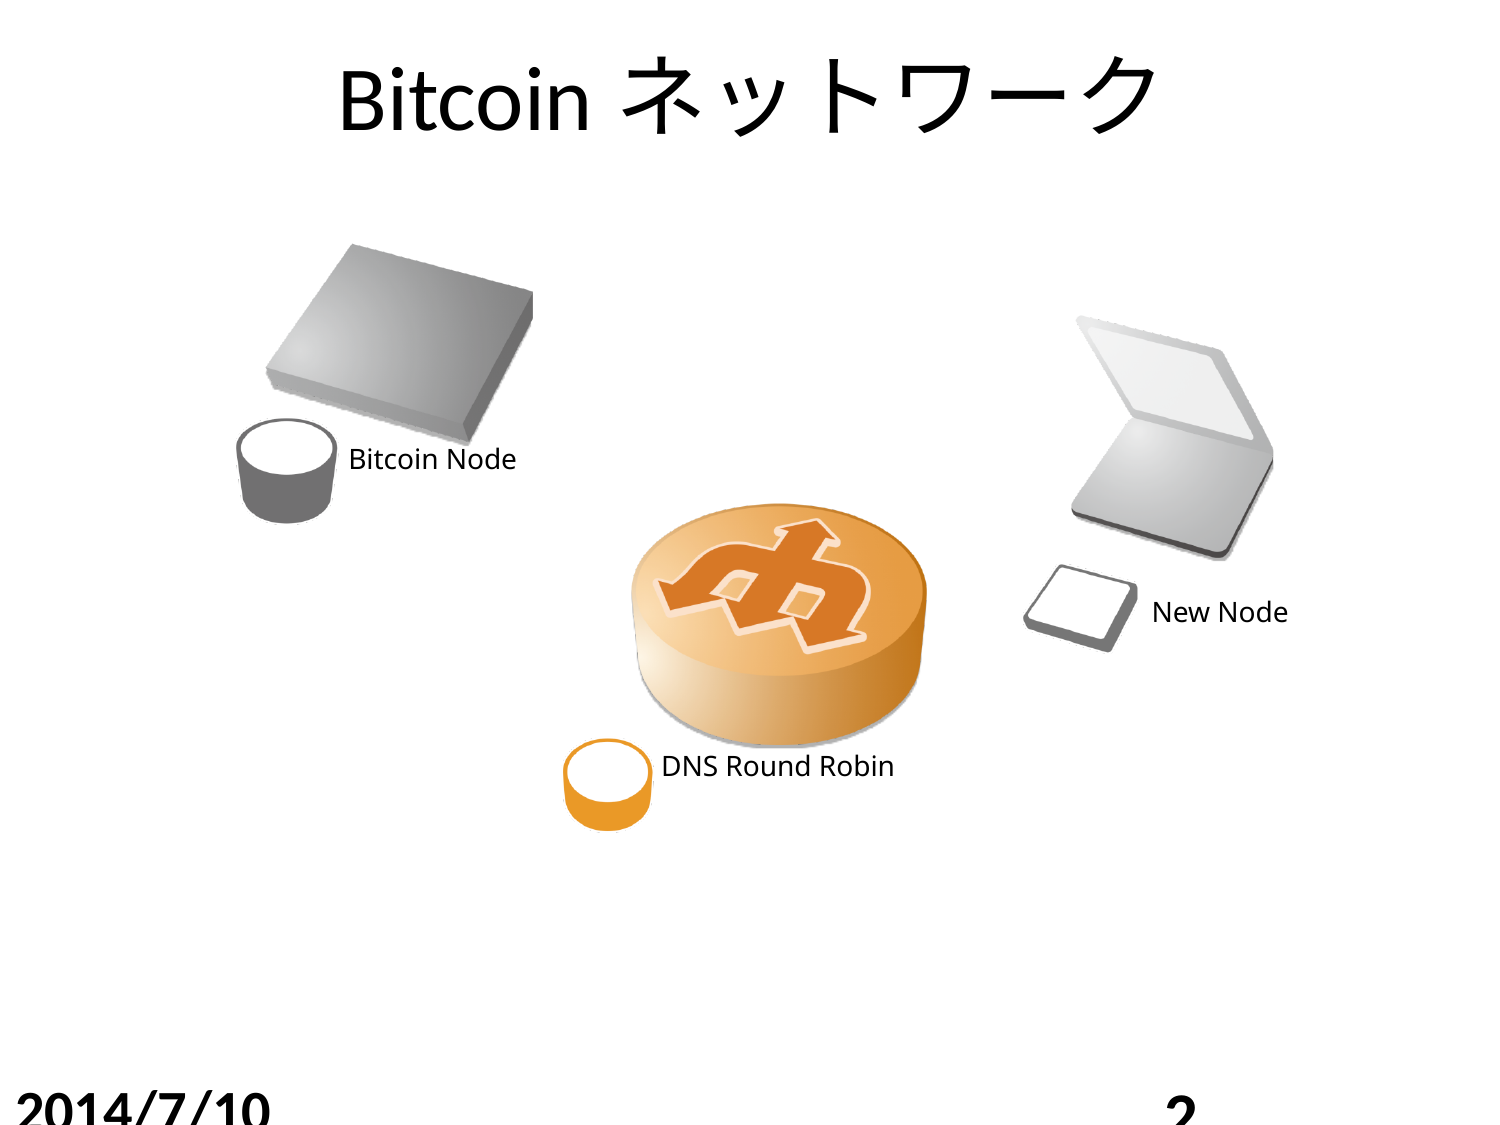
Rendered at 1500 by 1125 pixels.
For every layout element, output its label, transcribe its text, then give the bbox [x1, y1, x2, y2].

picture [1021, 562, 1139, 655]
text_box DNS Round Robin [661, 751, 928, 784]
text_box Bitcoin Node [348, 444, 536, 477]
text_box New Node [1151, 597, 1329, 630]
text_box [1149, 1065, 1500, 1125]
text_box 2014/7/10 [0, 1065, 351, 1125]
picture [561, 503, 927, 833]
picture [234, 243, 533, 525]
title Bitcoinネットワーク [76, 0, 1427, 188]
picture [1071, 315, 1273, 558]
